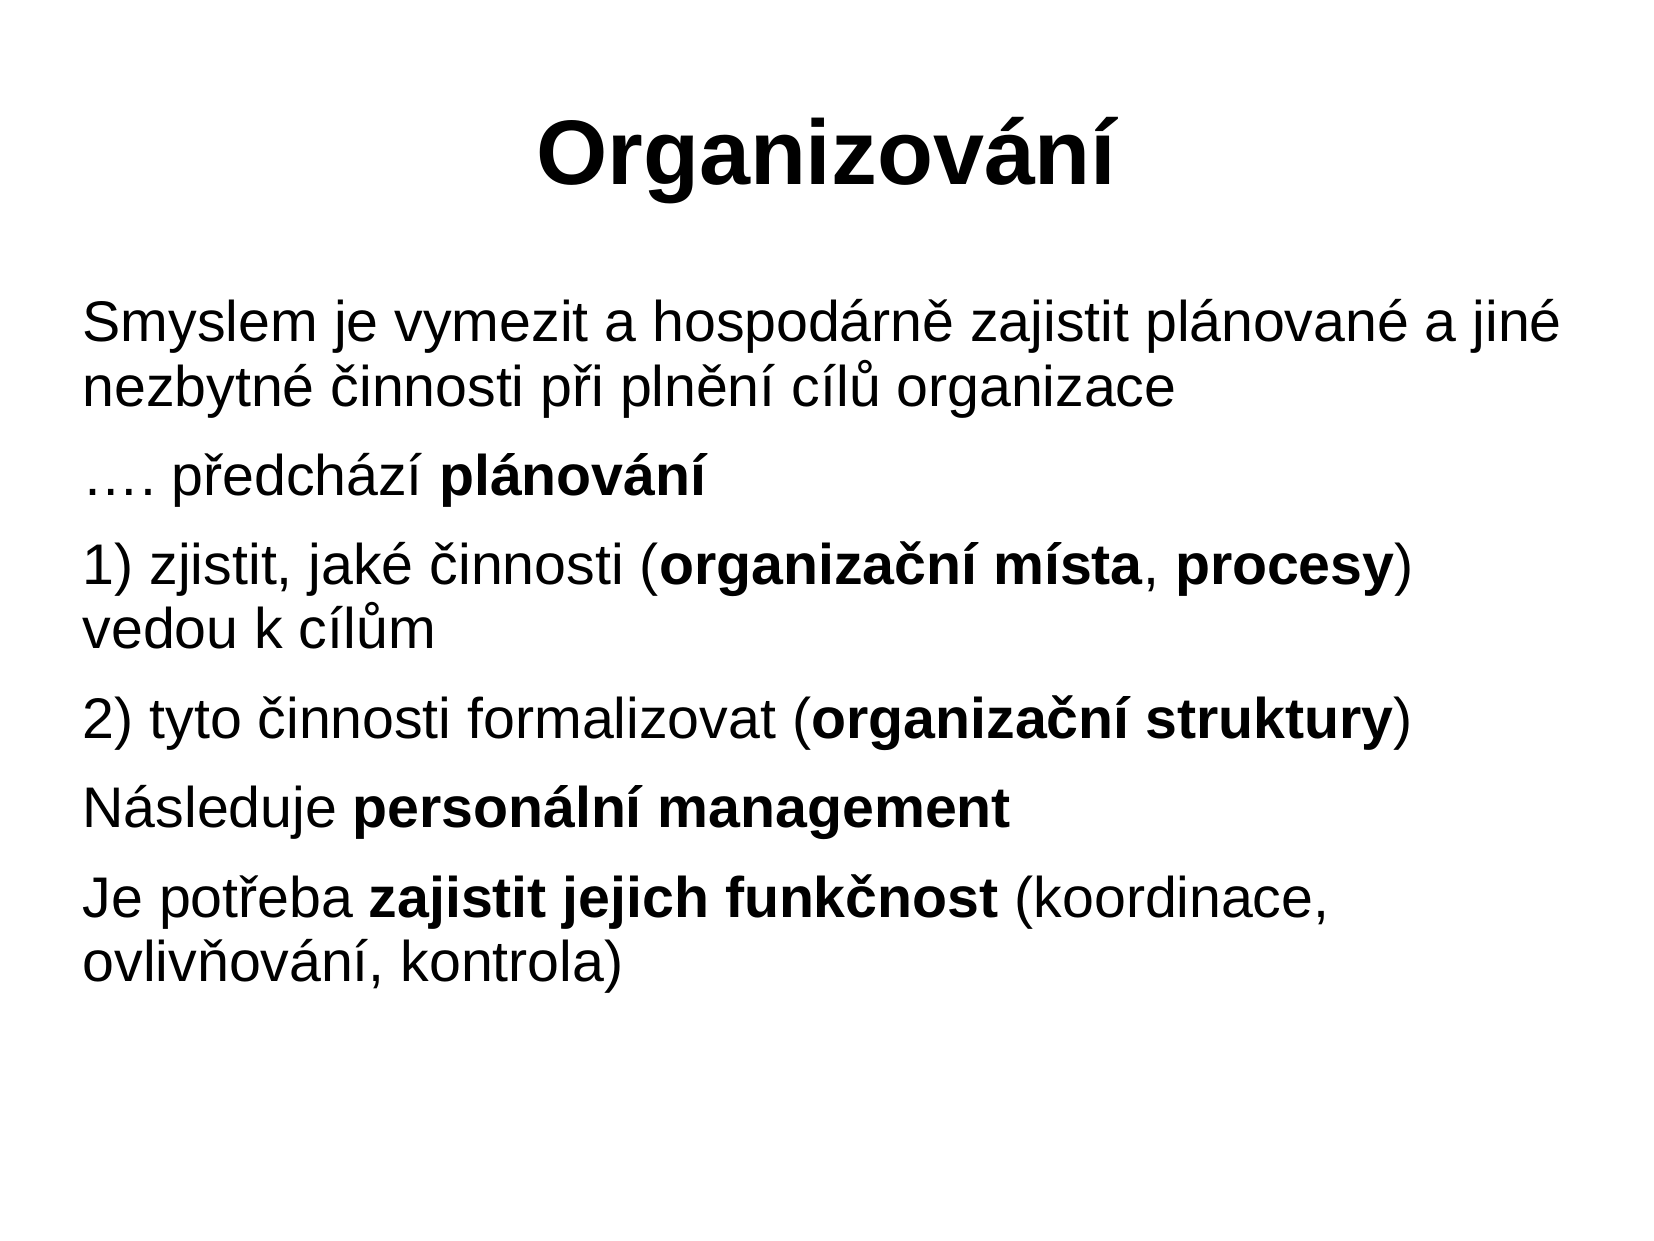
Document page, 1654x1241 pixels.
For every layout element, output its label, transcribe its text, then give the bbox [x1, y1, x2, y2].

list Smyslem je vymezit a hospodárně zajistit plánované a jiné nezbytné činnosti při plnění cílů organizace …. předchází plánování 1) zjistit, jaké činnosti (organizační místa, procesy) vedou k cílům 2) tyto činnosti formalizovat (organizační struktury) Následuje personální management Je potřeba zajistit jejich funkčnost (koordinace, ovlivňování, kontrola) [82, 290, 1571, 1010]
title Organizování [82, 49, 1571, 257]
